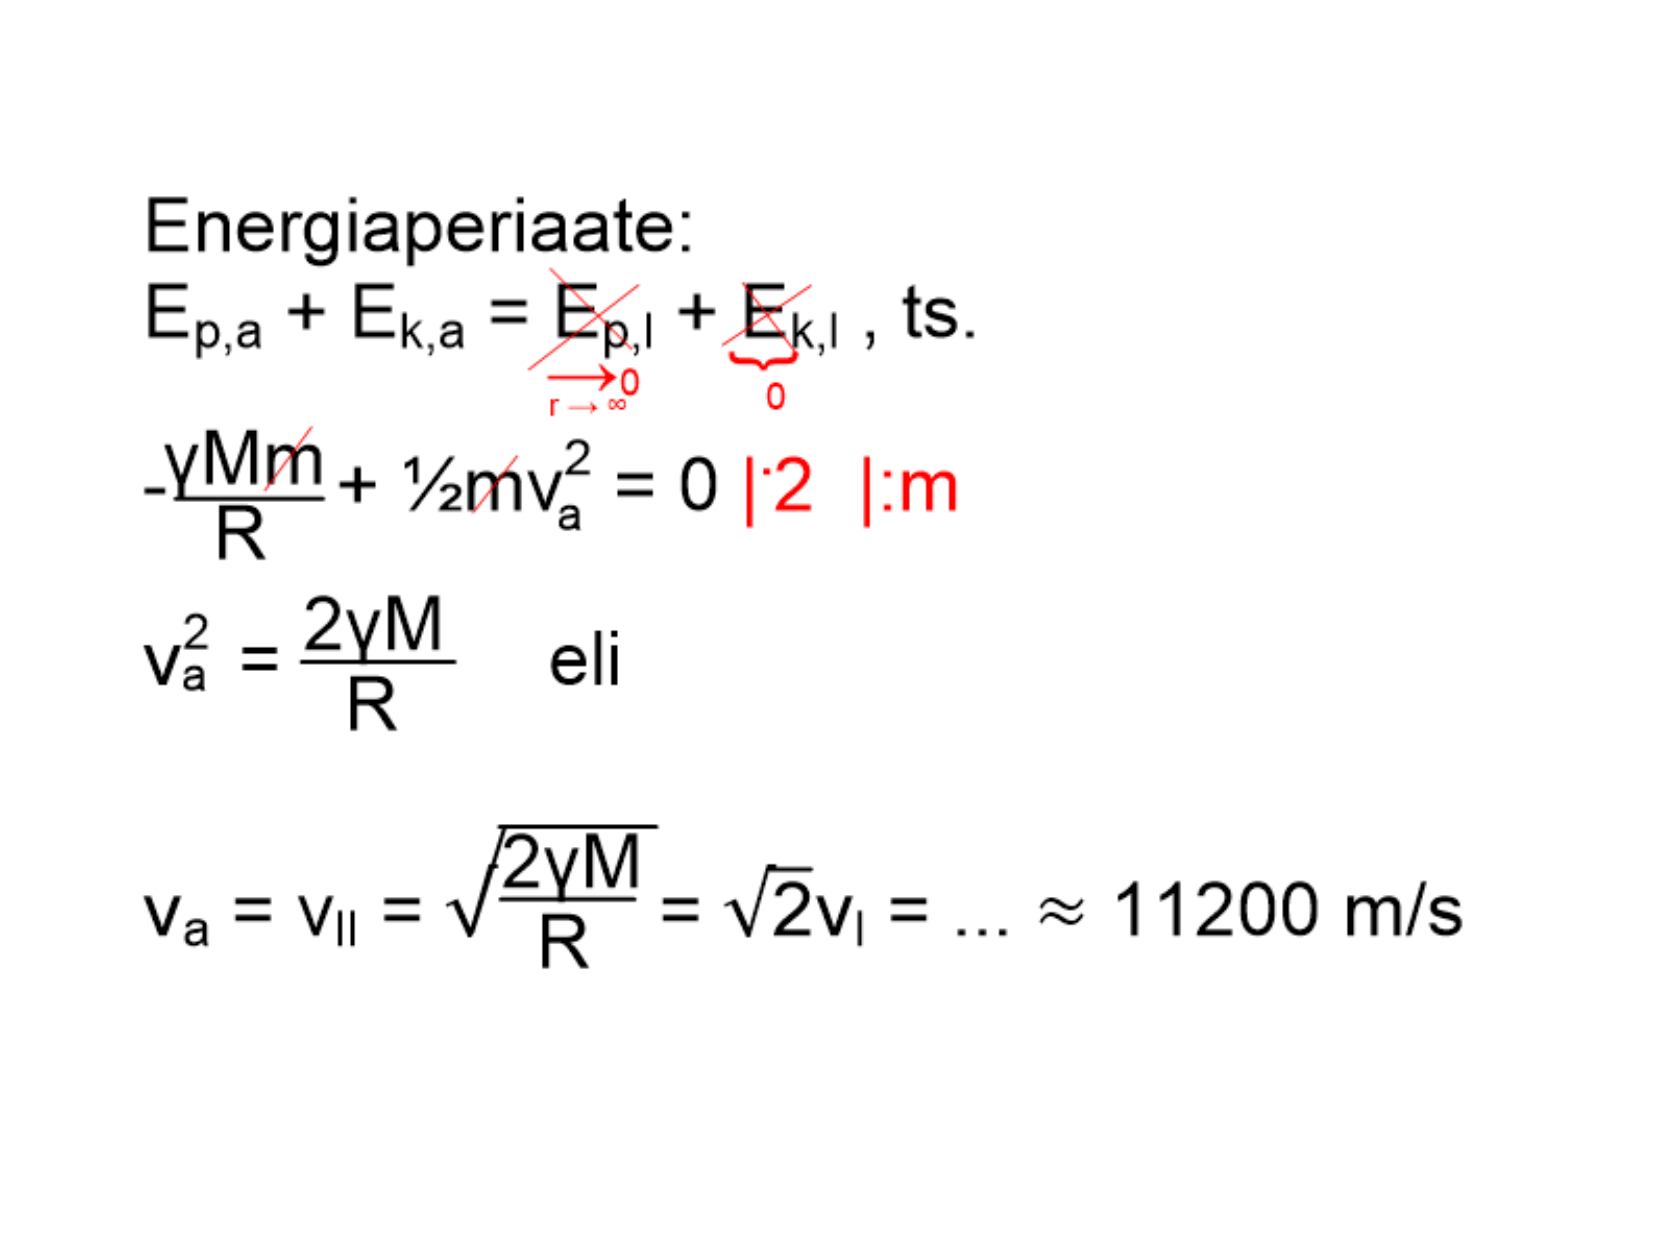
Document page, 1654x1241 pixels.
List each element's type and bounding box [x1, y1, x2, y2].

picture [82, 91, 1594, 1040]
